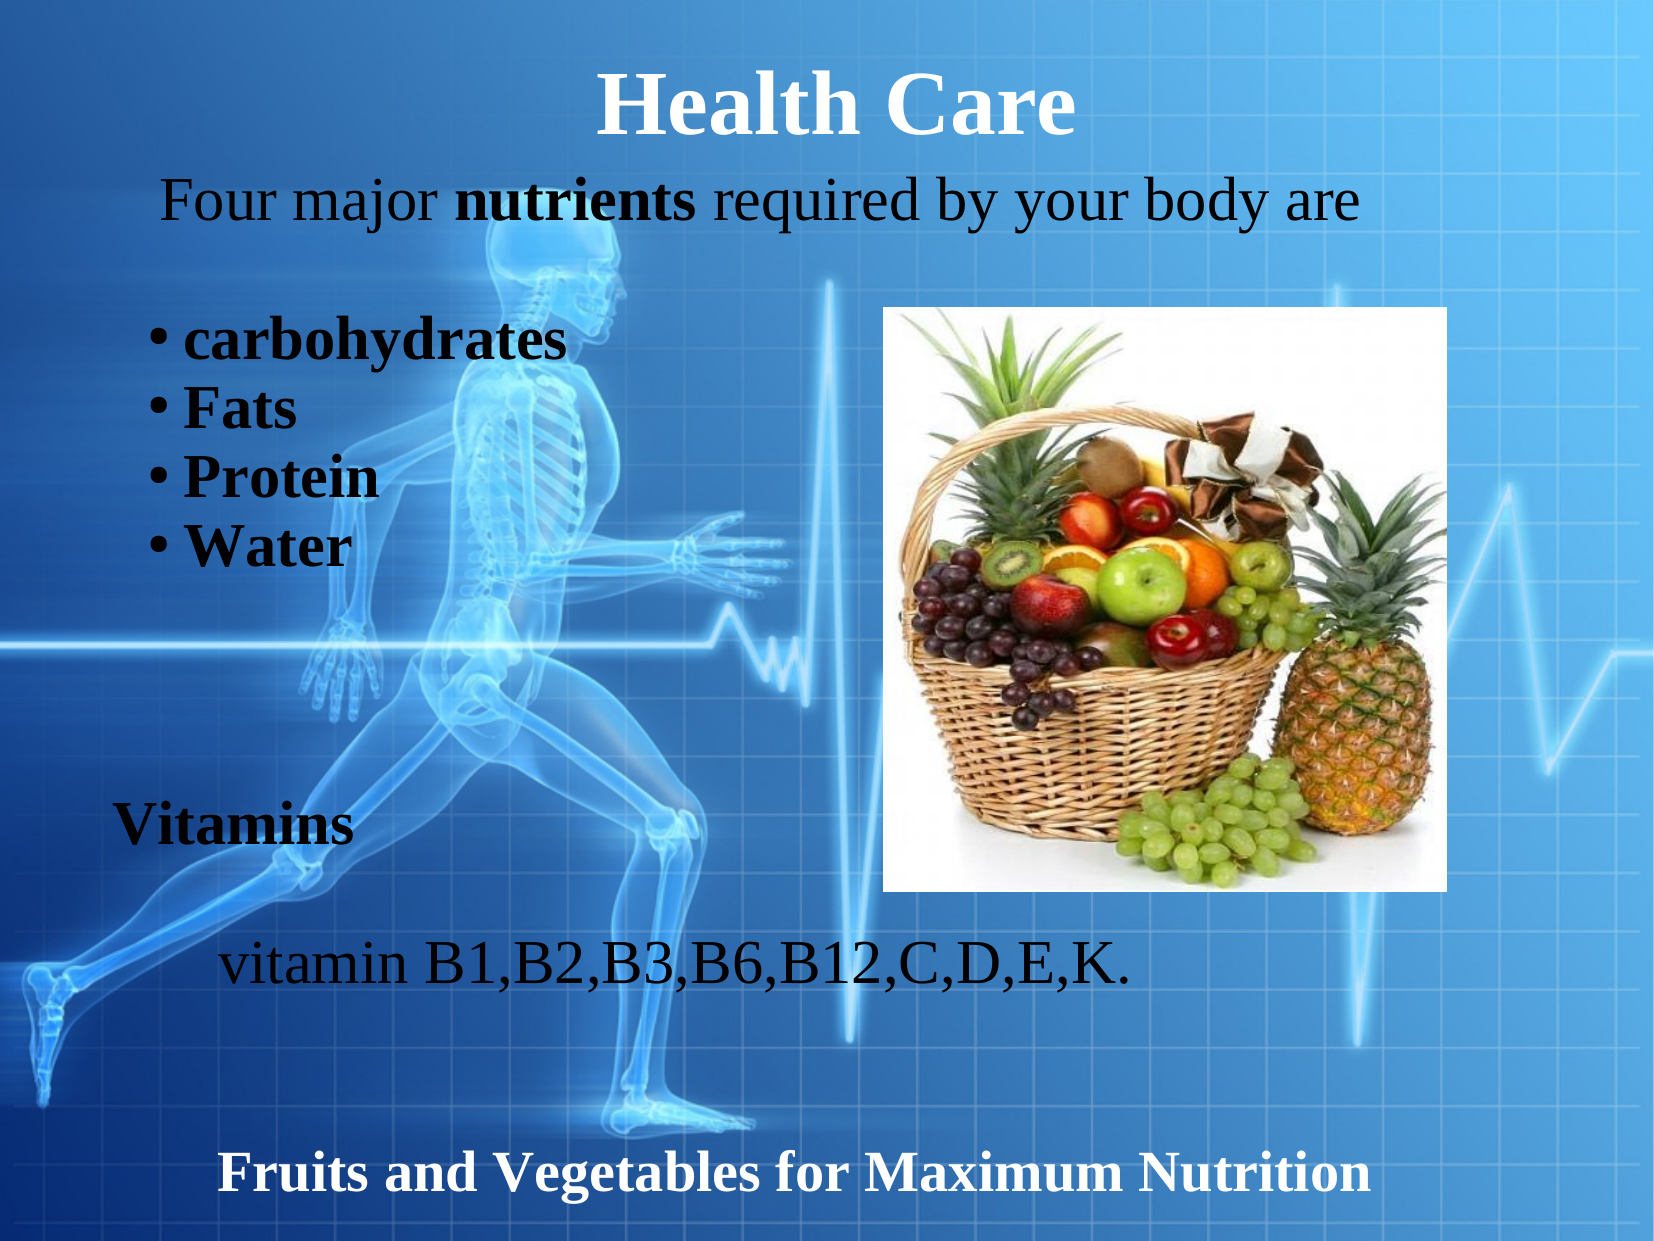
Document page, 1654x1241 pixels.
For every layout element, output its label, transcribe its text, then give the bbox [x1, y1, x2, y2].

picture [883, 307, 1447, 892]
picture [0, 0, 1654, 1241]
title Health Care [76, 0, 1565, 208]
subtitle Four major nutrients required by your body are carbohydrates Fats Protein Water Vitamins vitamin B1,B2,B3,B6,B12,C,D,E,K. Fruits and Vegetables for Maximum Nutrition [112, 164, 1560, 1206]
